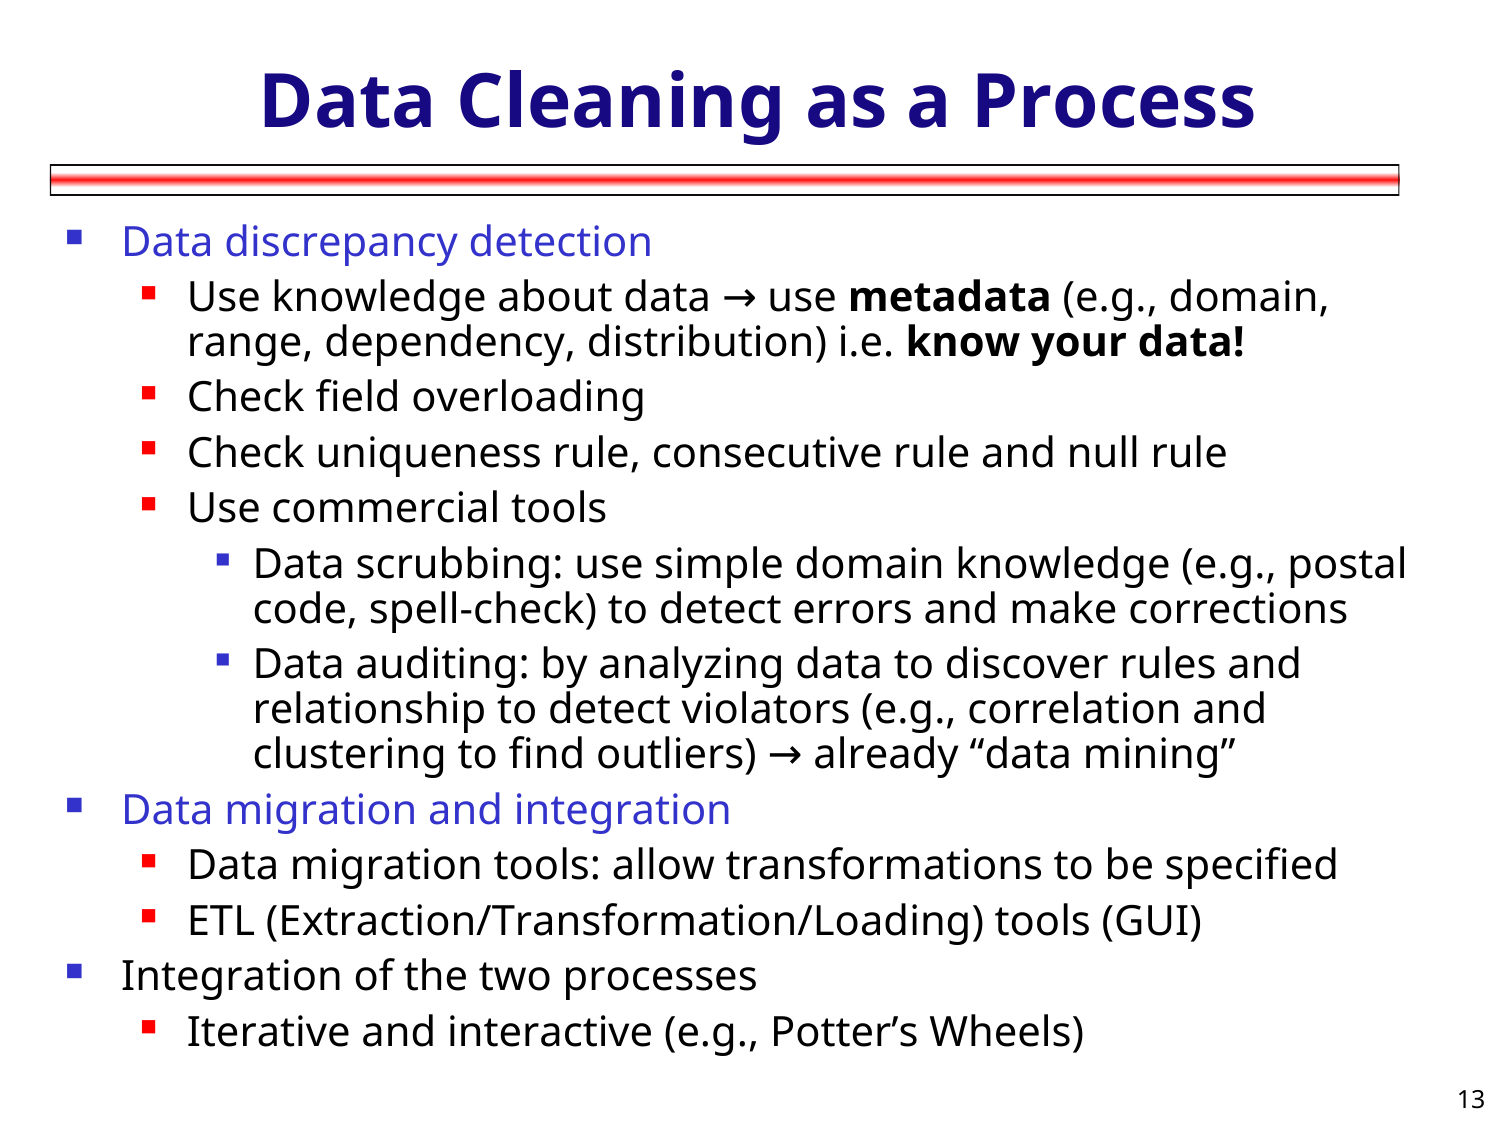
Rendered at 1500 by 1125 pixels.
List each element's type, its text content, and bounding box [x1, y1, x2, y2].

list Data discrepancy detection Use knowledge about data → use metadata (e.g., domain, range, dependency, distribution) i.e. know your data! Check field overloading Check uniqueness rule, consecutive rule and null rule Use commercial tools Data scrubbing: use simple domain knowledge (e.g., postal code, spell-check) to detect errors and make corrections Data auditing: by analyzing data to discover rules and relationship to detect violators (e.g., correlation and clustering to find outliers) → already “data mining” Data migration and integration Data migration tools: allow transformations to be specified ETL (Extraction/Transformation/Loading) tools (GUI) Integration of the two processes Iterative and interactive (e.g., Potter’s Wheels) [50, 212, 1450, 1112]
text_box <number> [1187, 1062, 1500, 1125]
title Data Cleaning as a Process [53, 44, 1463, 150]
